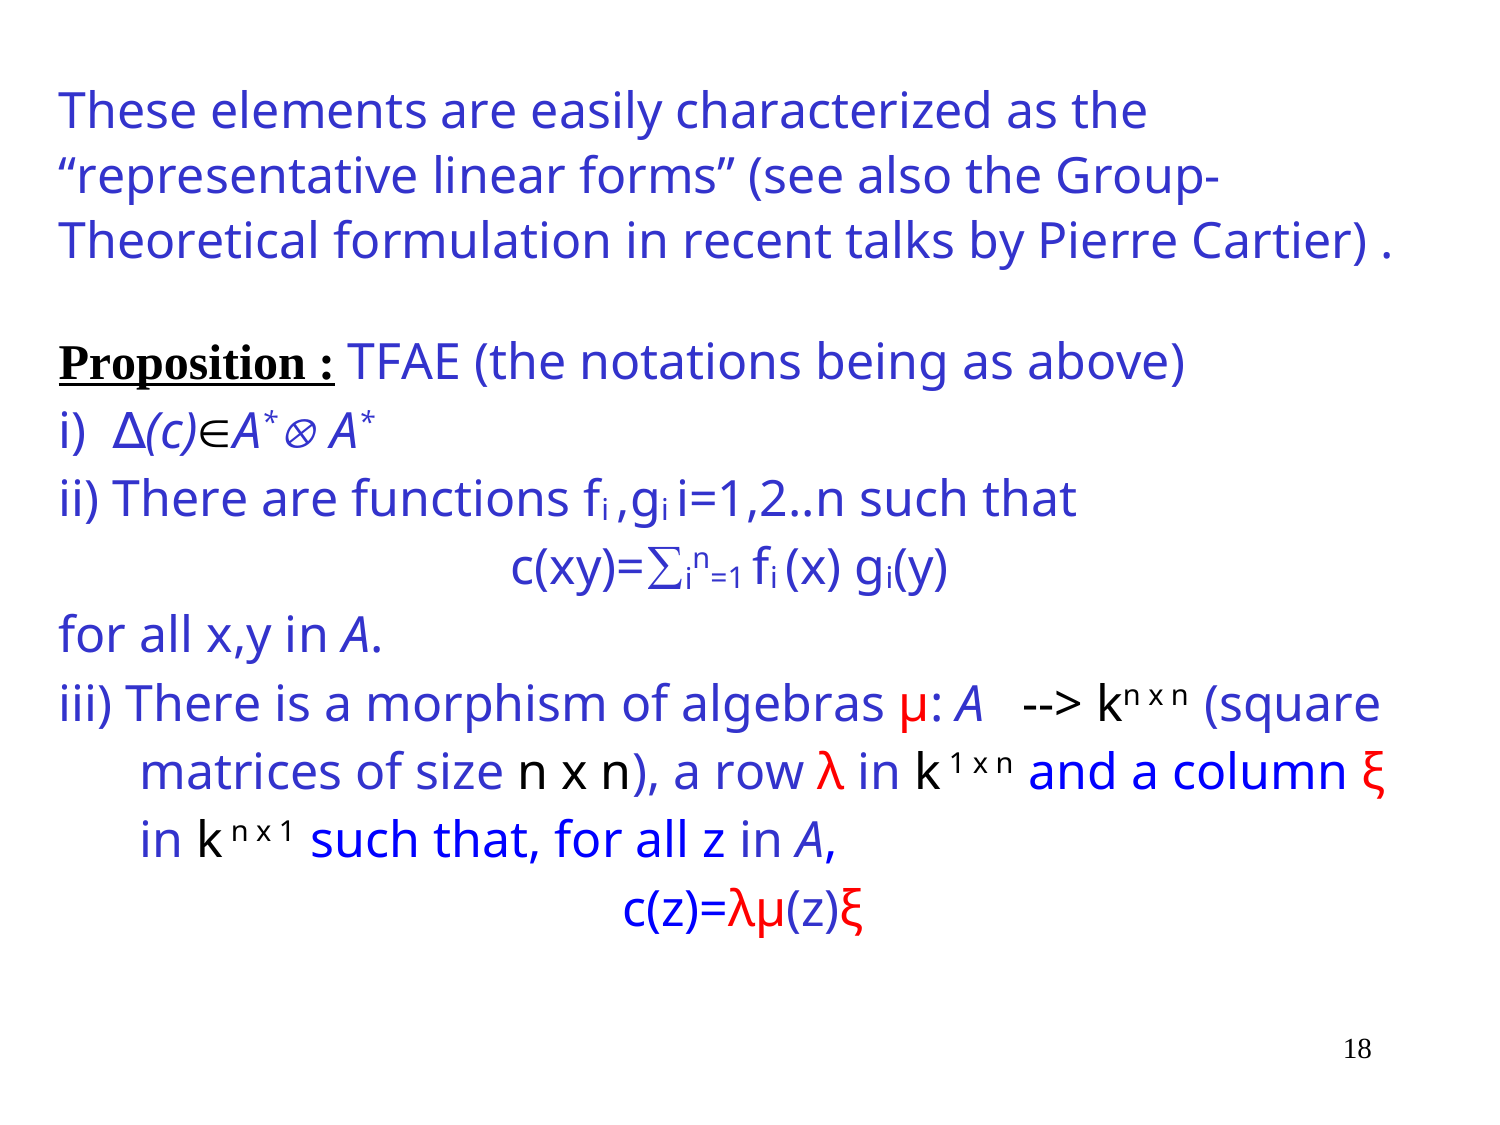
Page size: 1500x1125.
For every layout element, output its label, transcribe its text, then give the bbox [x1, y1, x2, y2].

text_box These elements are easily characterized as the “representative linear forms” (see also the Group-Theoretical formulation in recent talks by Pierre Cartier) . Proposition : TFAE (the notations being as above) i) ∆(c)A* A* ii) There are functions fi ,gi i=1,2..n such that c(xy)=∑in=1 fi (x) gi(y) for all x,y in A. iii) There is a morphism of algebras μ: A --> kn x n (square matrices of size n x n), a row λ in k 1 x n and a column ξ in k n x 1 such that, for all z in A, c(z)=λμ(z)ξ [43, 69, 1455, 1009]
